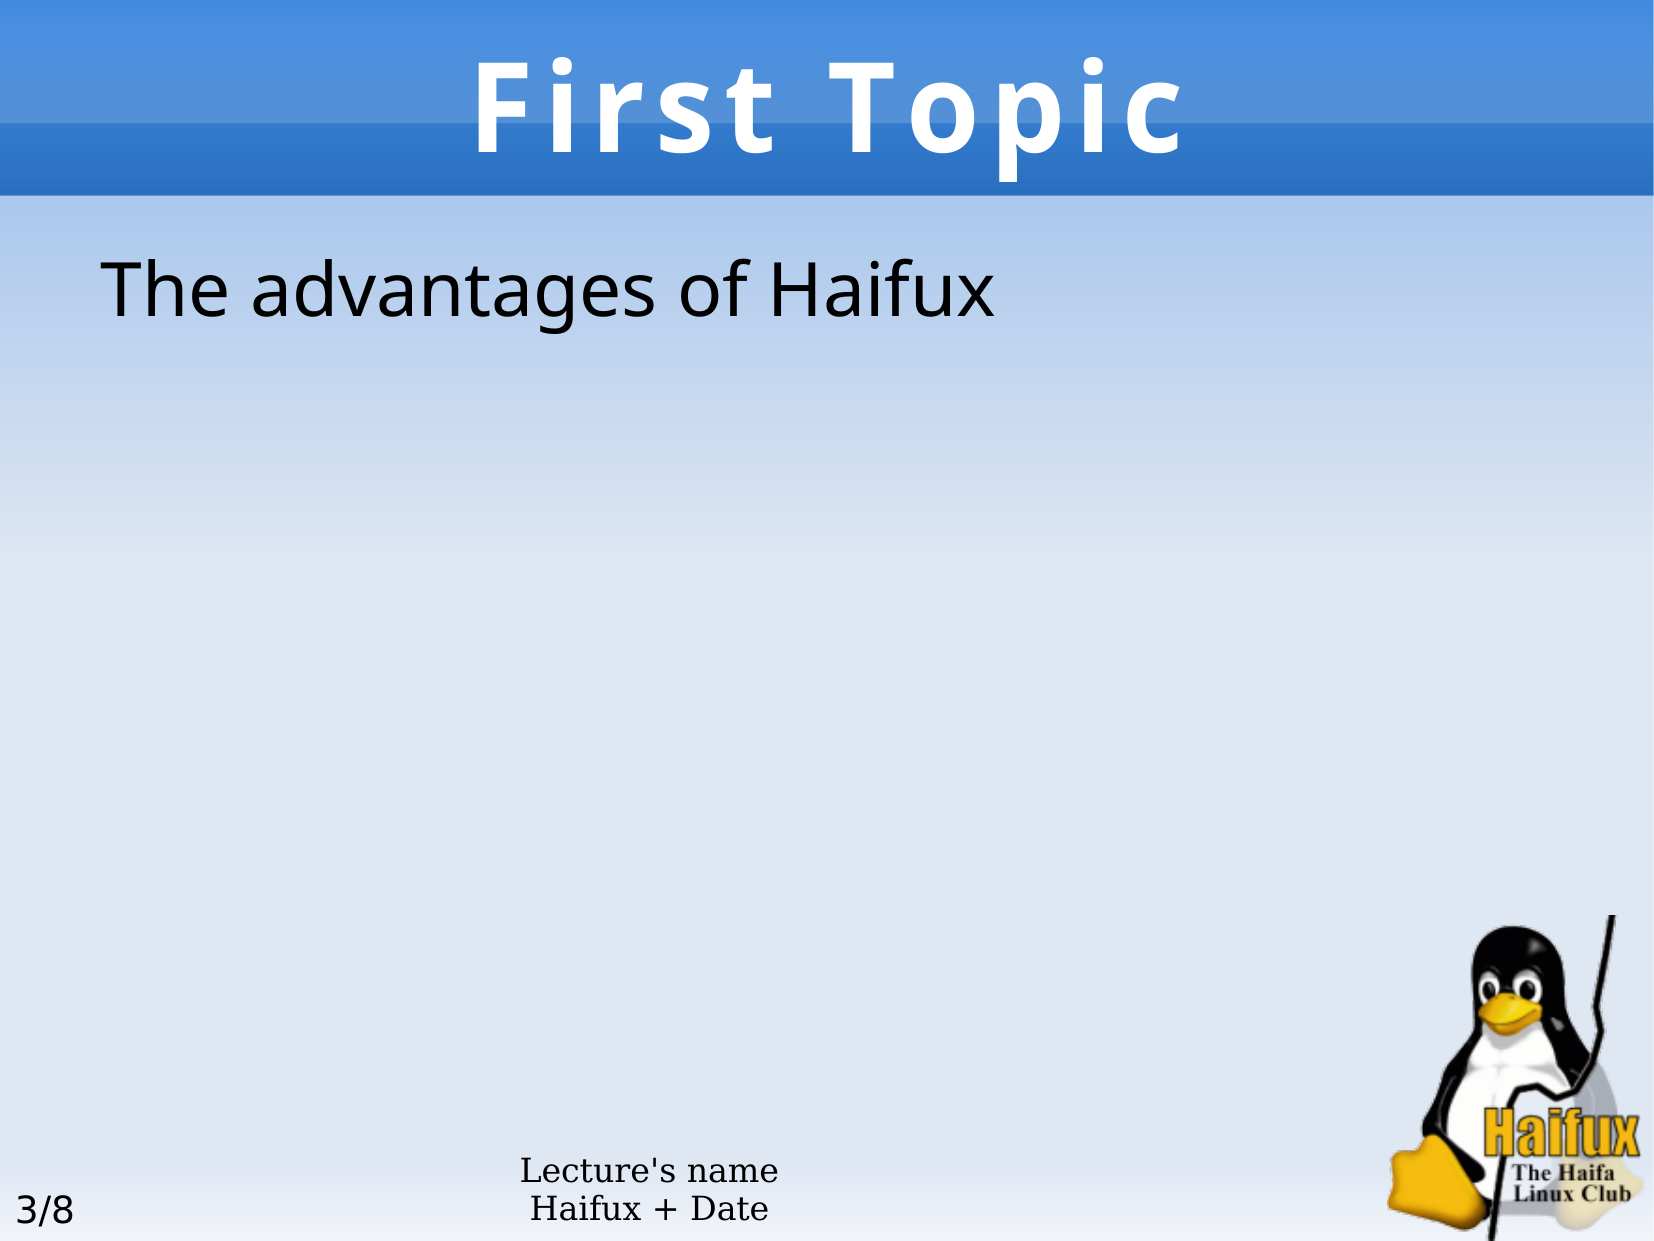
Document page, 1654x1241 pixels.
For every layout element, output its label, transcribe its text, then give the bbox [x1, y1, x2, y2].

title First Topic [29, 29, 1625, 178]
list The advantages of Haifux [82, 236, 1571, 1094]
picture [0, 0, 1654, 1241]
